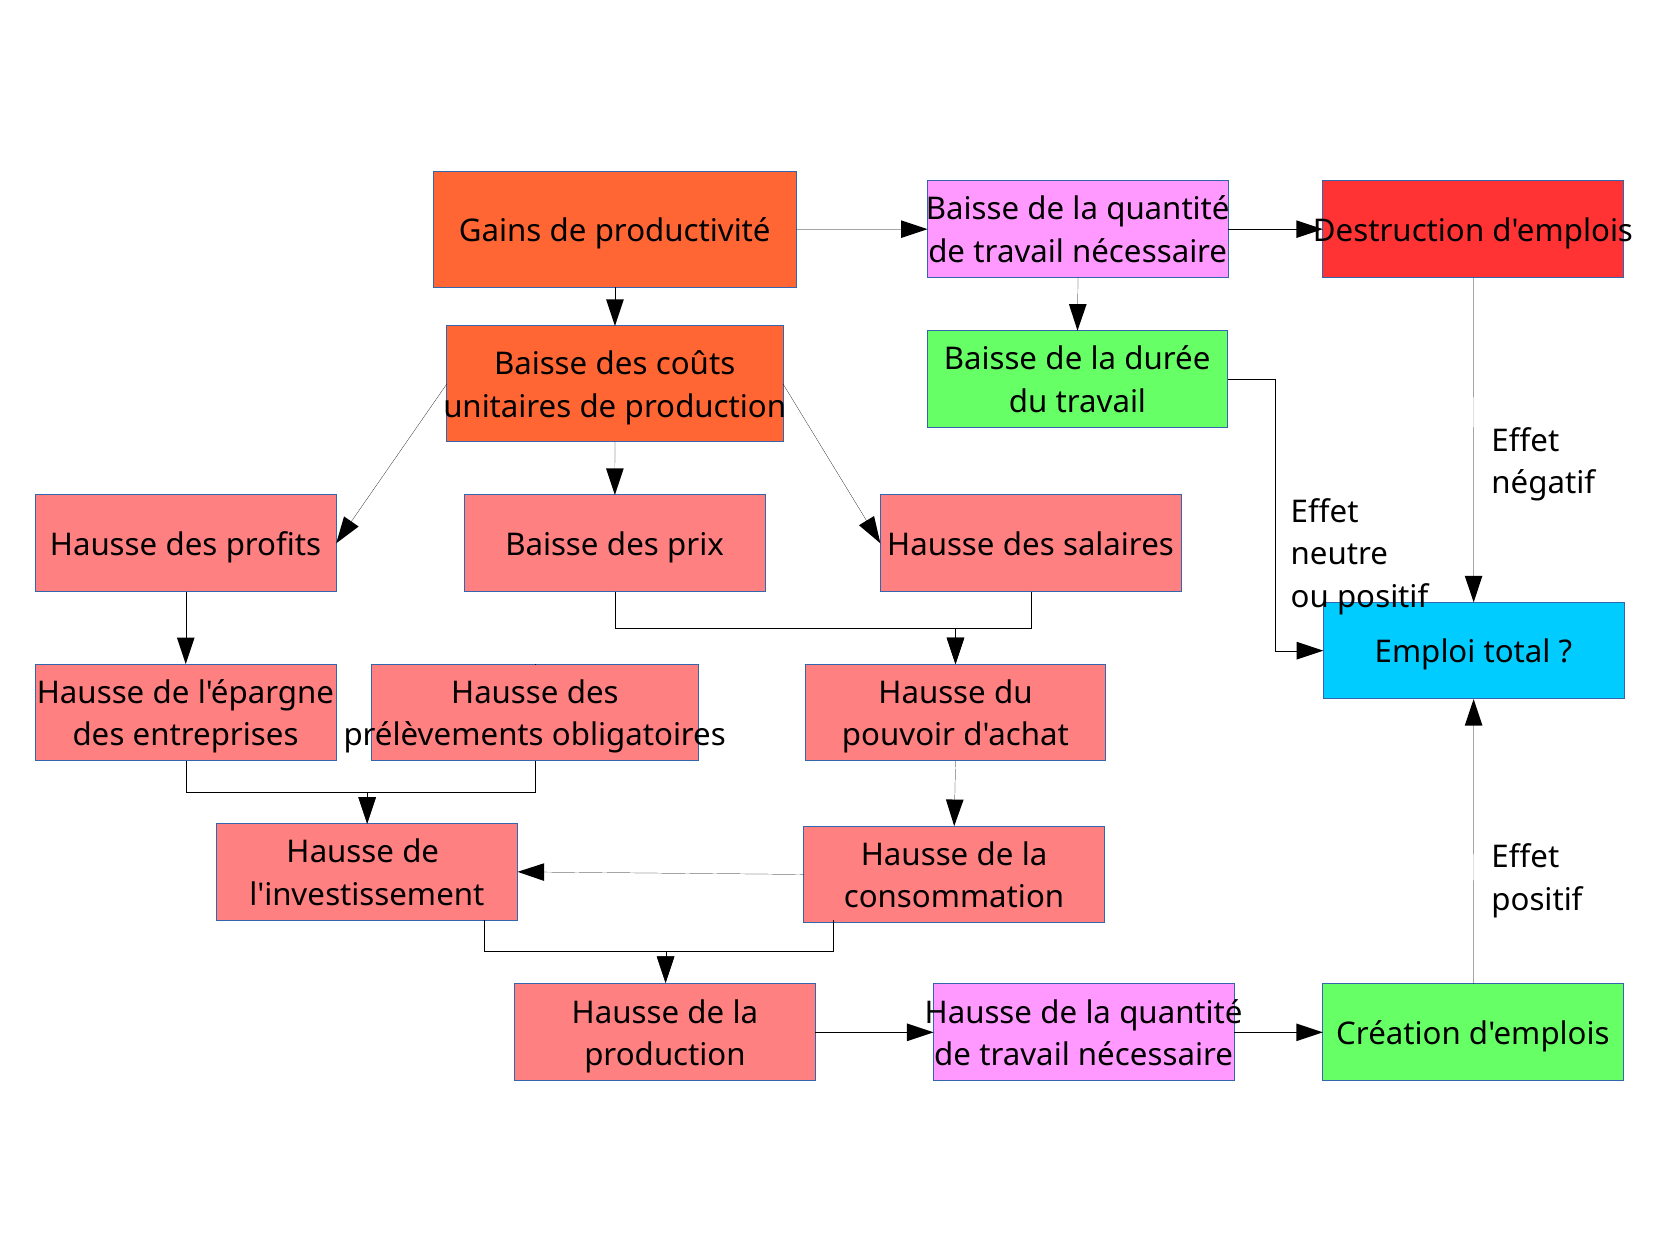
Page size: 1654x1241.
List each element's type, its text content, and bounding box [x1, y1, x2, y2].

text_box Effet négatif [1476, 410, 1654, 461]
text_box Hausse des salaires [880, 494, 1182, 592]
text_box Hausse de l'investissement [216, 823, 518, 921]
text_box Hausse de la quantité de travail nécessaire [933, 983, 1235, 1081]
text_box Effet positif [1476, 826, 1654, 878]
text_box Hausse des prélèvements obligatoires [371, 664, 699, 761]
text_box Création d'emplois [1322, 983, 1624, 1081]
text_box Destruction d'emplois [1322, 180, 1624, 278]
text_box Hausse de la production [514, 983, 816, 1081]
text_box Baisse des coûts unitaires de production [446, 325, 784, 442]
text_box Hausse du pouvoir d'achat [805, 664, 1106, 761]
text_box Gains de productivité [433, 171, 797, 288]
text_box Hausse des profits [35, 494, 337, 592]
text_box Hausse de la consommation [803, 826, 1105, 923]
text_box Baisse des prix [464, 494, 766, 592]
text_box Hausse de l'épargne des entreprises [35, 664, 337, 761]
text_box Baisse de la durée du travail [927, 330, 1228, 428]
text_box Baisse de la quantité de travail nécessaire [927, 180, 1229, 278]
text_box Emploi total ? [1323, 602, 1625, 699]
text_box Effet neutre ou positif [1275, 481, 1465, 568]
